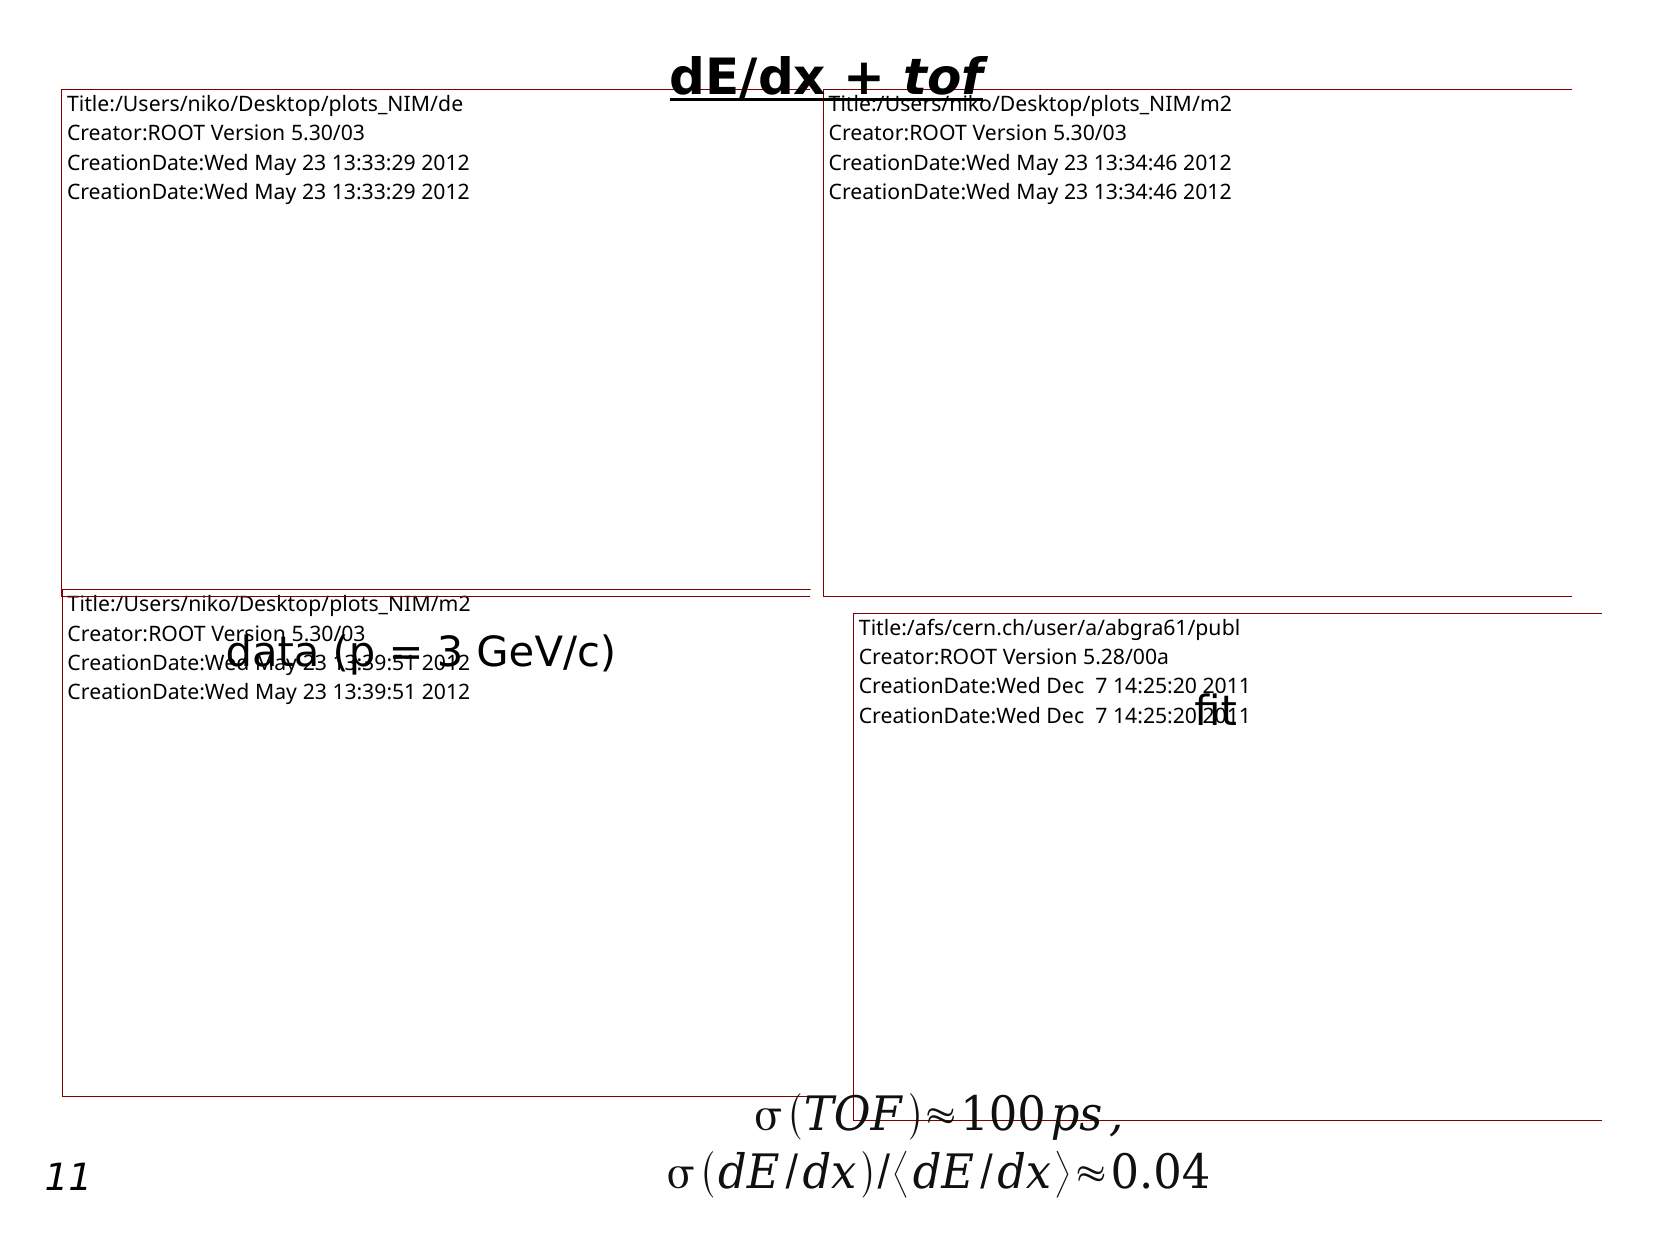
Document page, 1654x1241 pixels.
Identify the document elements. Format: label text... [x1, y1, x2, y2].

chart [659, 1086, 1216, 1232]
text_box data (p = 3 GeV/c) [225, 627, 617, 676]
text_box fit [1194, 686, 1237, 735]
picture [59, 87, 811, 1097]
picture [821, 87, 1572, 597]
picture [851, 611, 1602, 1121]
text_box dE/dx + tof [670, 48, 984, 107]
